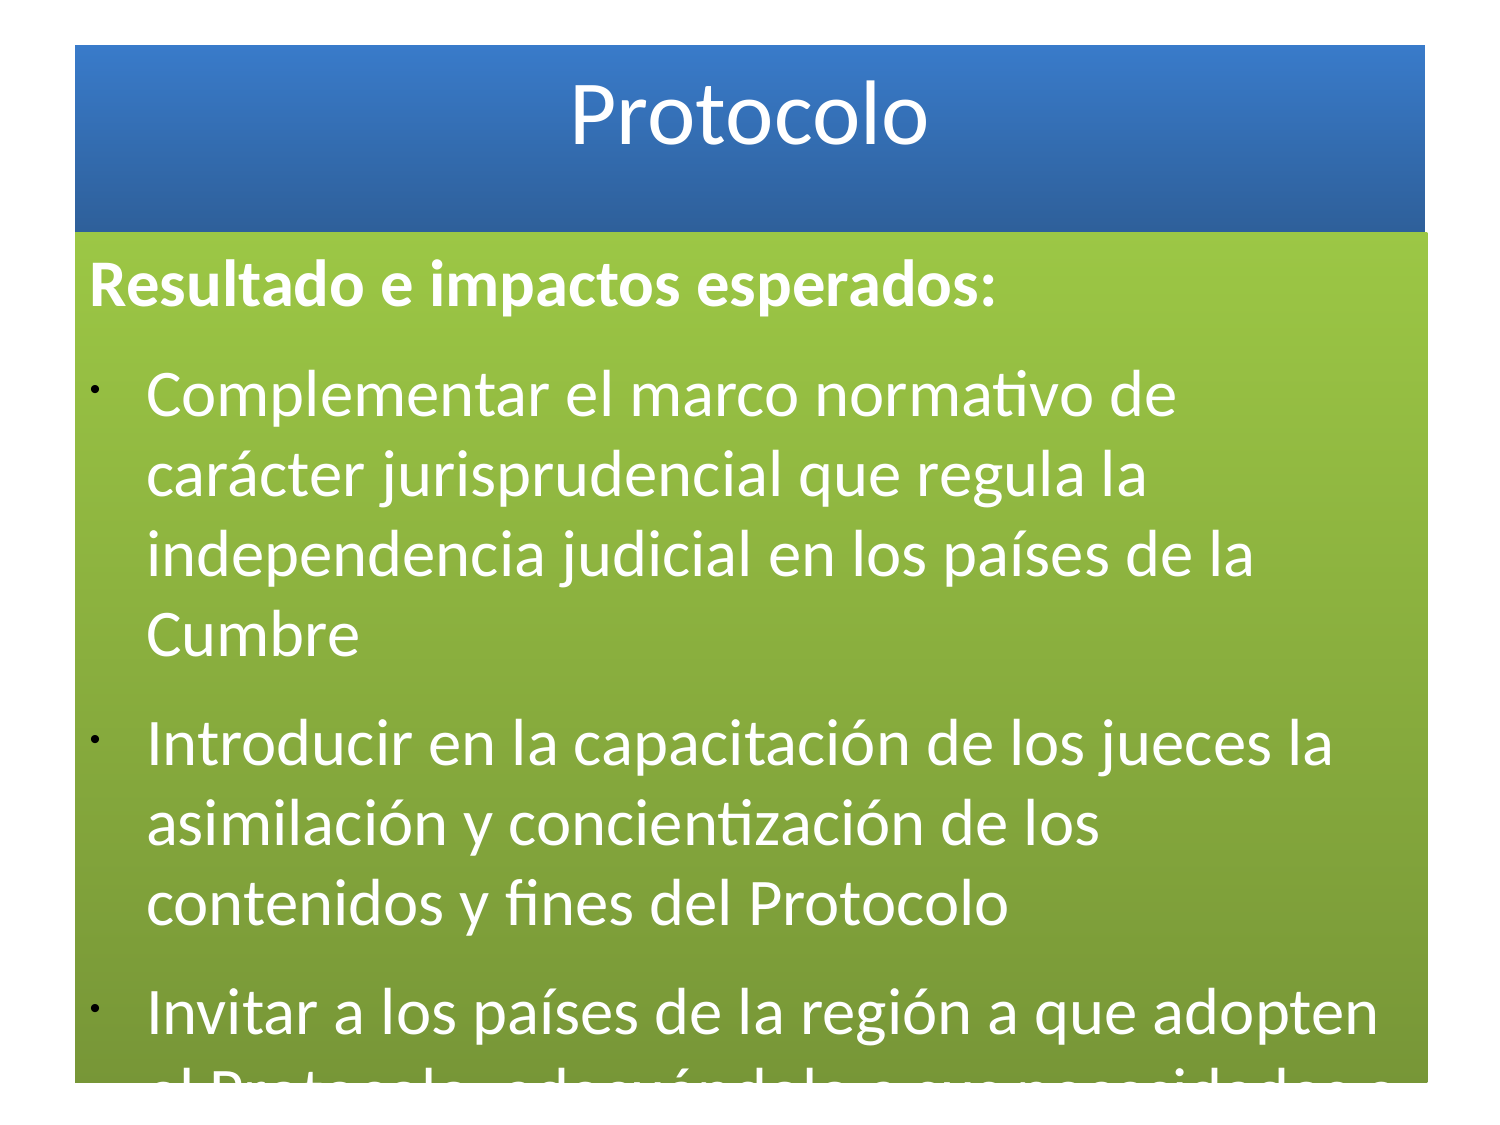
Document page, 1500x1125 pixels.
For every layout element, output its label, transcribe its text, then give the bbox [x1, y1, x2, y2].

list Resultado e impactos esperados: Complementar el marco normativo de carácter jurisprudencial que regula la independencia judicial en los países de la Cumbre Introducir en la capacitación de los jueces la asimilación y concientización de los contenidos y fines del Protocolo Invitar a los países de la región a que adopten el Protocolo, adecuándolo a sus necesidades e infraestructura institucional Mejorar la práctica judicial a partir del cumplimiento del deber de independiencia [75, 232, 1428, 1083]
title Protocolo [75, 45, 1425, 232]
